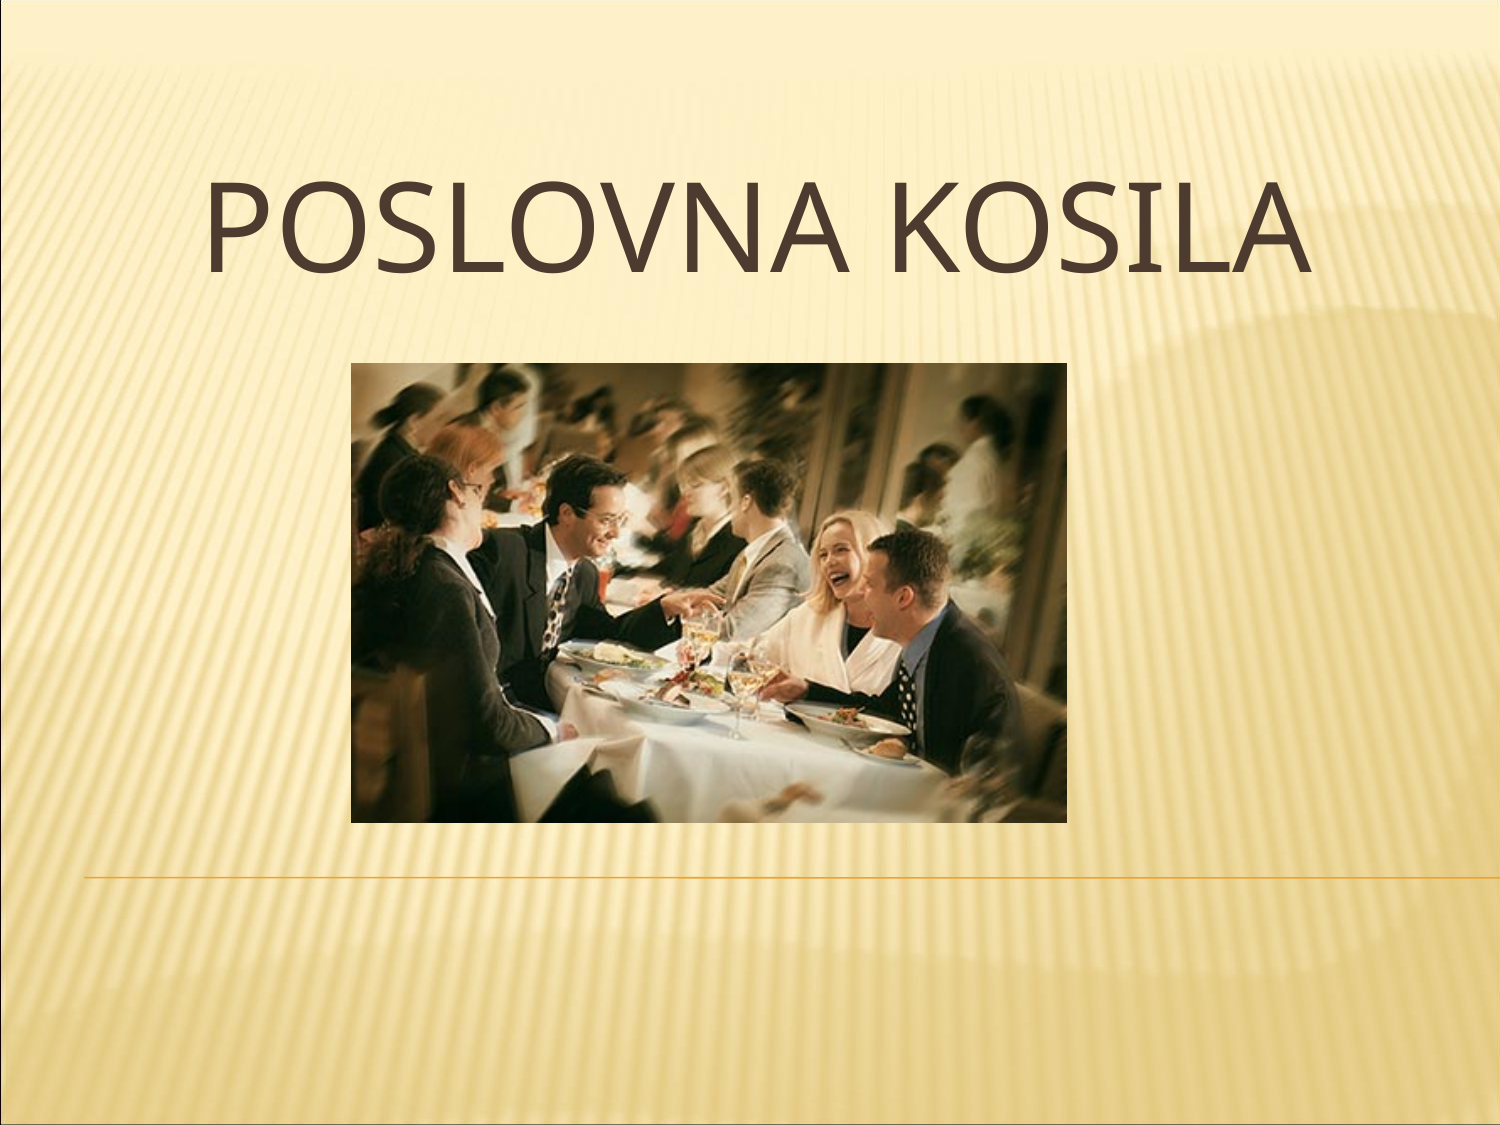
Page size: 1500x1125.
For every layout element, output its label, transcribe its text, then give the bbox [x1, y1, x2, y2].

picture [0, 0, 1500, 1125]
title POSLOVNA KOSILA [62, 140, 1450, 586]
